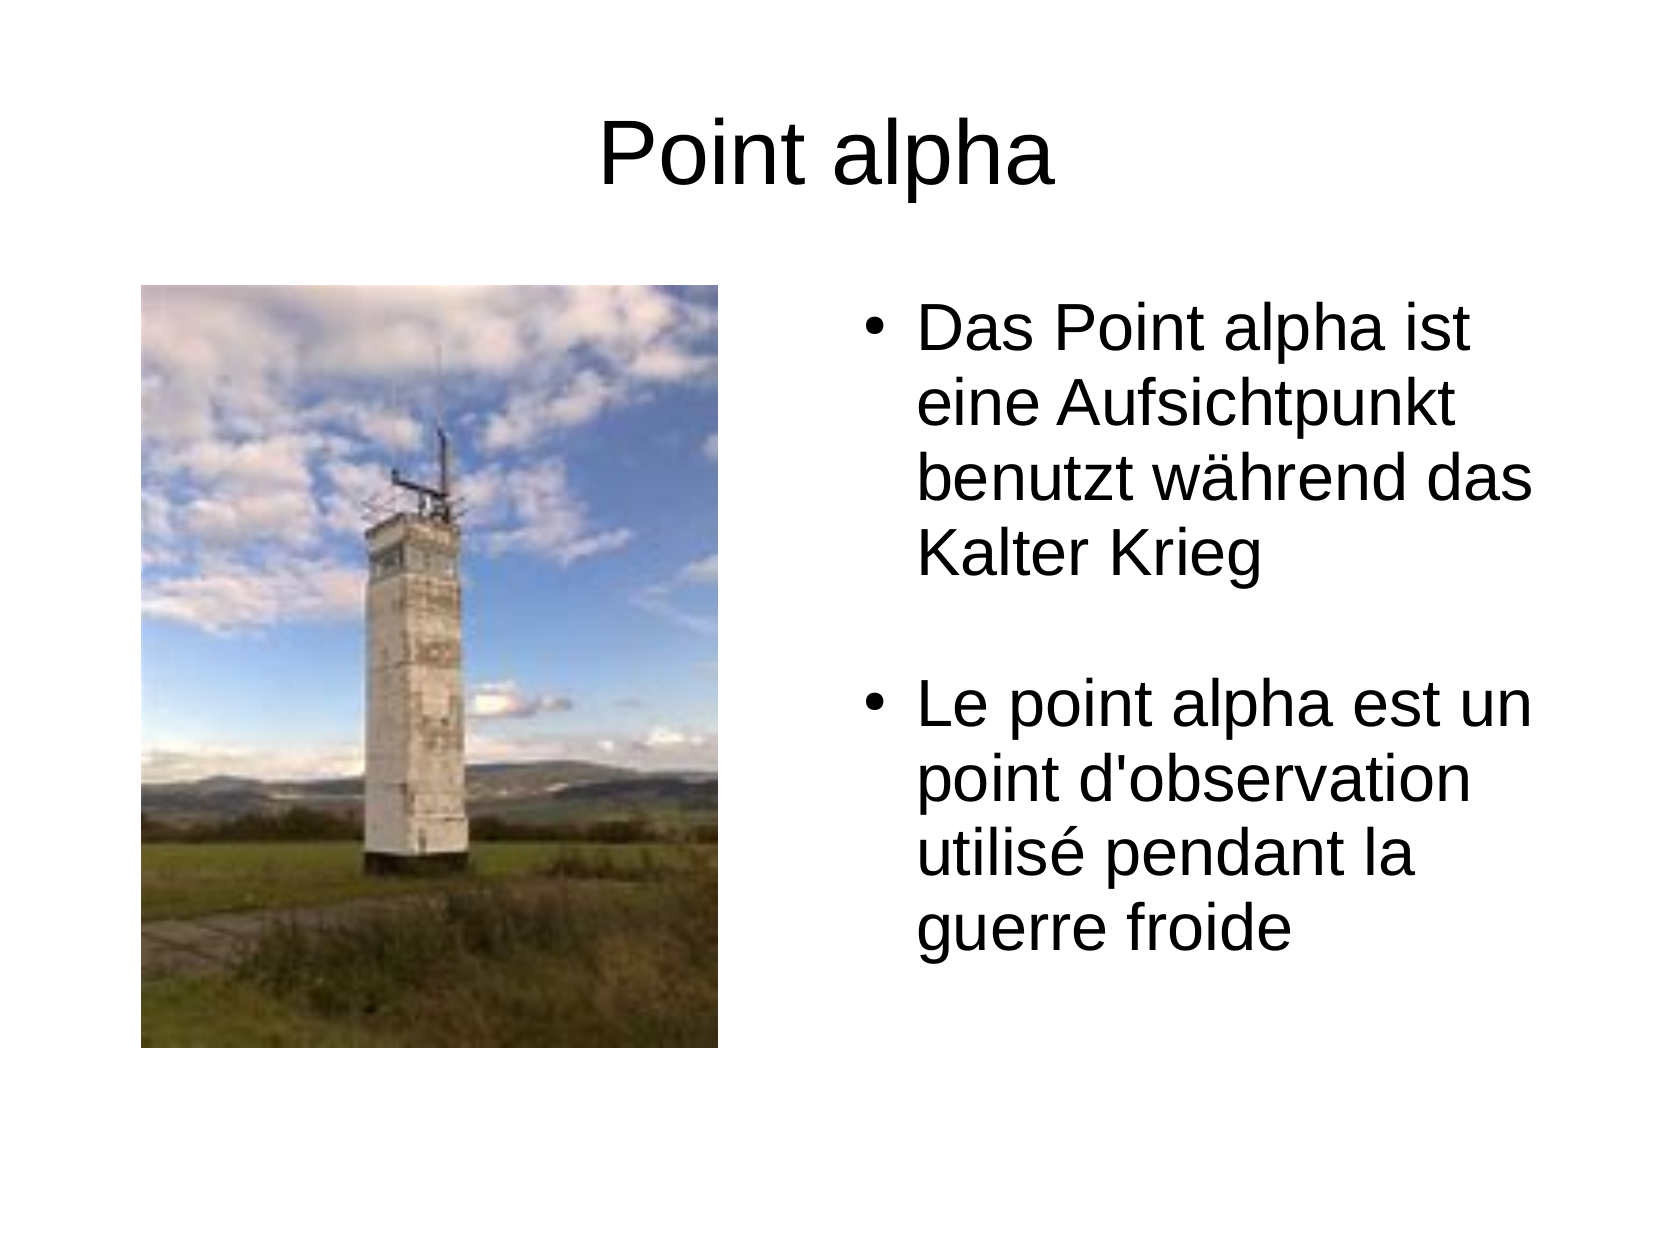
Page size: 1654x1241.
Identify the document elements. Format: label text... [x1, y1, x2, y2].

picture [141, 285, 718, 1048]
list Das Point alpha ist eine Aufsichtpunkt benutzt während das Kalter Krieg [845, 290, 1572, 634]
list Le point alpha est un point d'observation utilisé pendant la guerre froide [845, 665, 1572, 1009]
title Point alpha [82, 49, 1571, 257]
